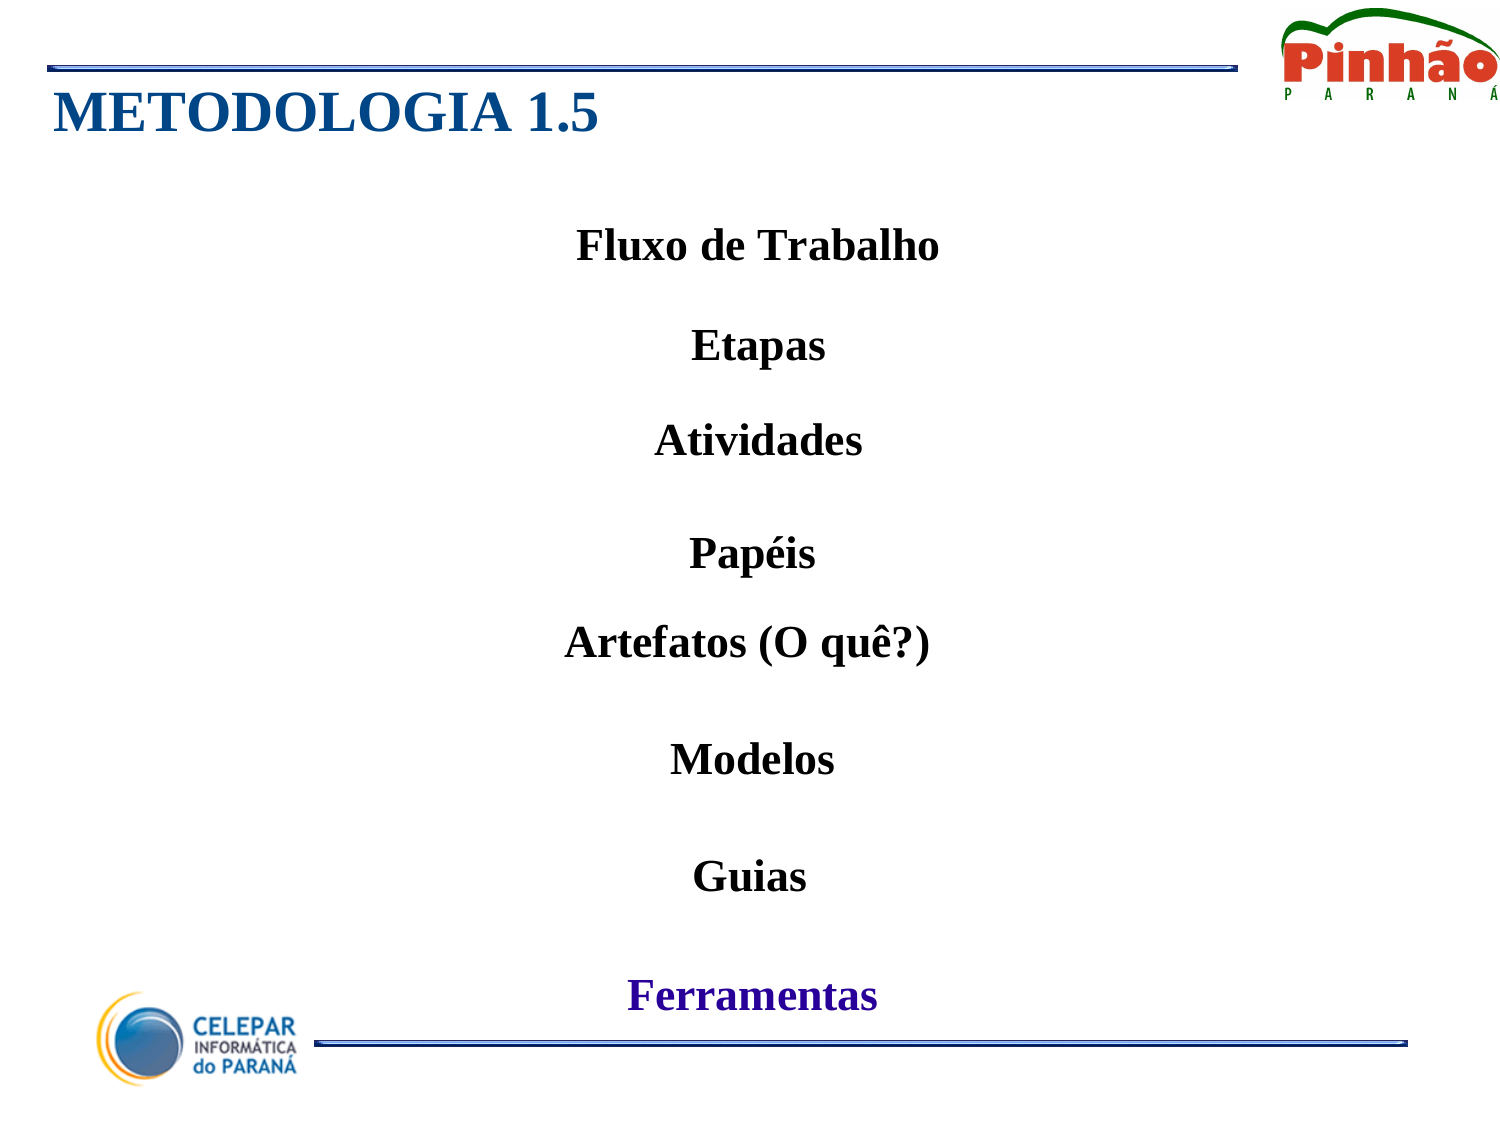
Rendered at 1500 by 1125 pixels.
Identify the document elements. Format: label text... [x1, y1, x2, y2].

text_box [98, 450, 1420, 501]
text_box [98, 1004, 1420, 1125]
text_box Etapas [0, 294, 1500, 355]
text_box [98, 355, 1420, 389]
text_box [98, 651, 1420, 708]
text_box [704, 885, 716, 889]
title [78, 21, 1025, 156]
text_box [98, 885, 1420, 944]
picture [1281, 8, 1500, 100]
text_box Guias [0, 824, 1500, 885]
text_box [98, 562, 1420, 591]
text_box Artefatos (O quê?) [0, 591, 1500, 651]
text_box Modelos [0, 708, 1500, 769]
text_box Fluxo de Trabalho [5, 194, 1500, 254]
text_box [784, 651, 797, 655]
text_box [98, 254, 1420, 294]
text_box Papéis [0, 501, 1500, 562]
text_box Atividades [5, 389, 1500, 450]
text_box [98, 769, 1420, 824]
text_box Ferramentas [0, 944, 1500, 1004]
text_box METODOLOGIA 1.5 [53, 79, 601, 156]
